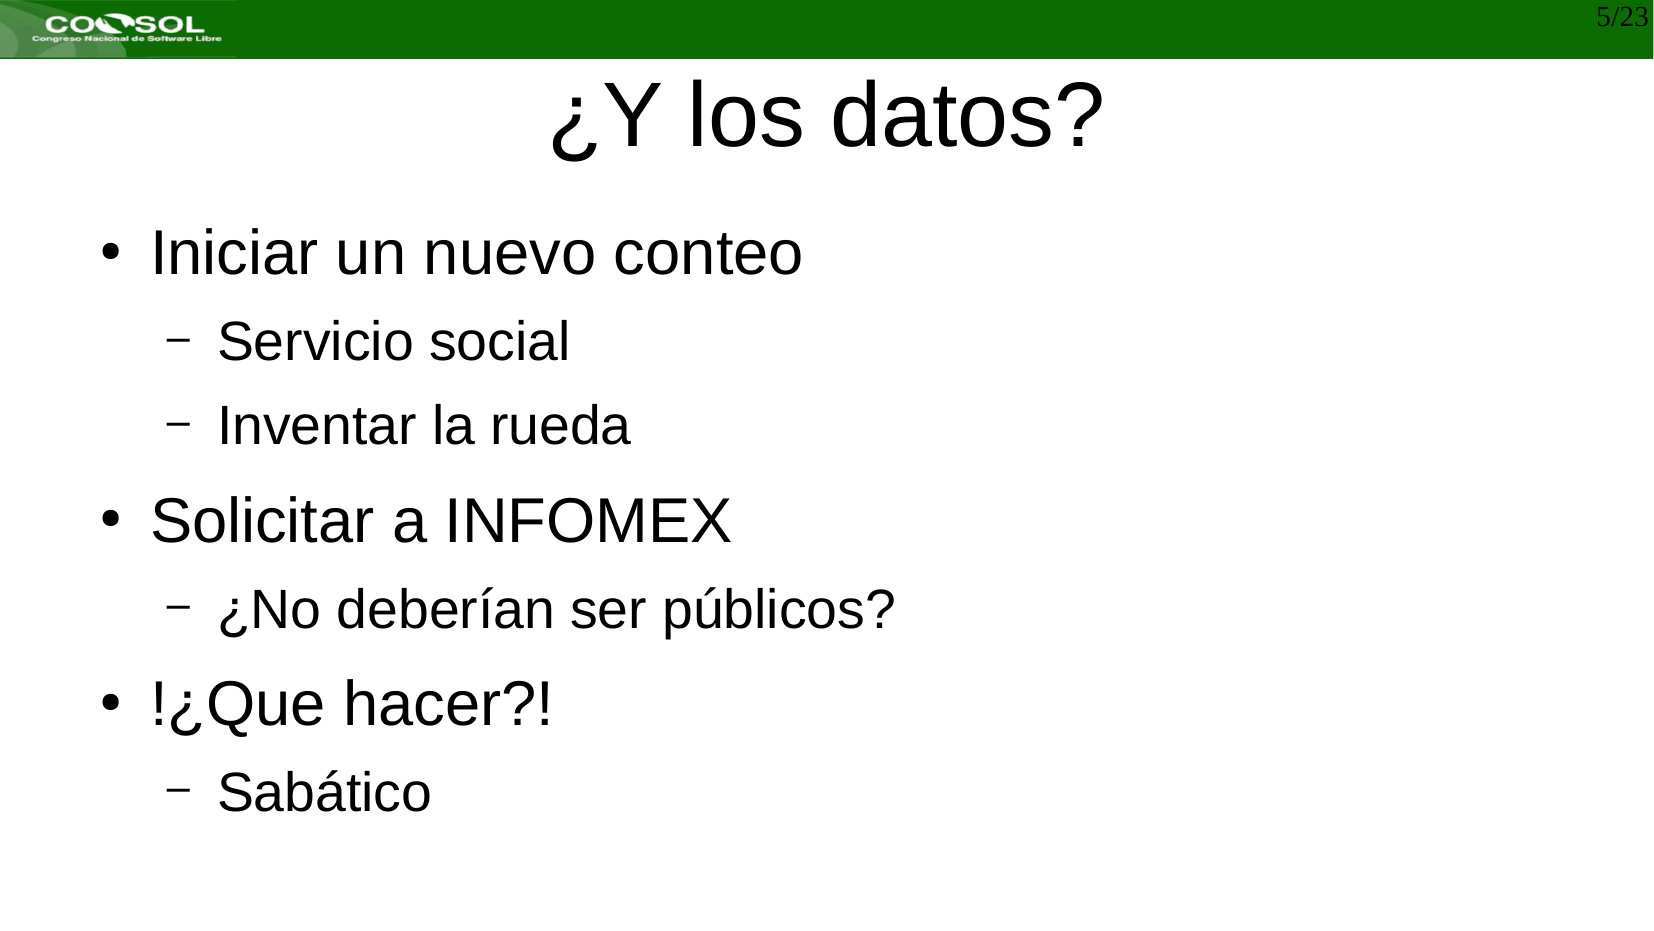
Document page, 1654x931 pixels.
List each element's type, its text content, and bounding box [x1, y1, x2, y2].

picture [0, 0, 1654, 59]
list Iniciar un nuevo conteo Servicio social Inventar la rueda Solicitar a INFOMEX ¿No deberían ser públicos? !¿Que hacer?! Sabático [82, 217, 1571, 827]
title ¿Y los datos? [82, 37, 1571, 193]
